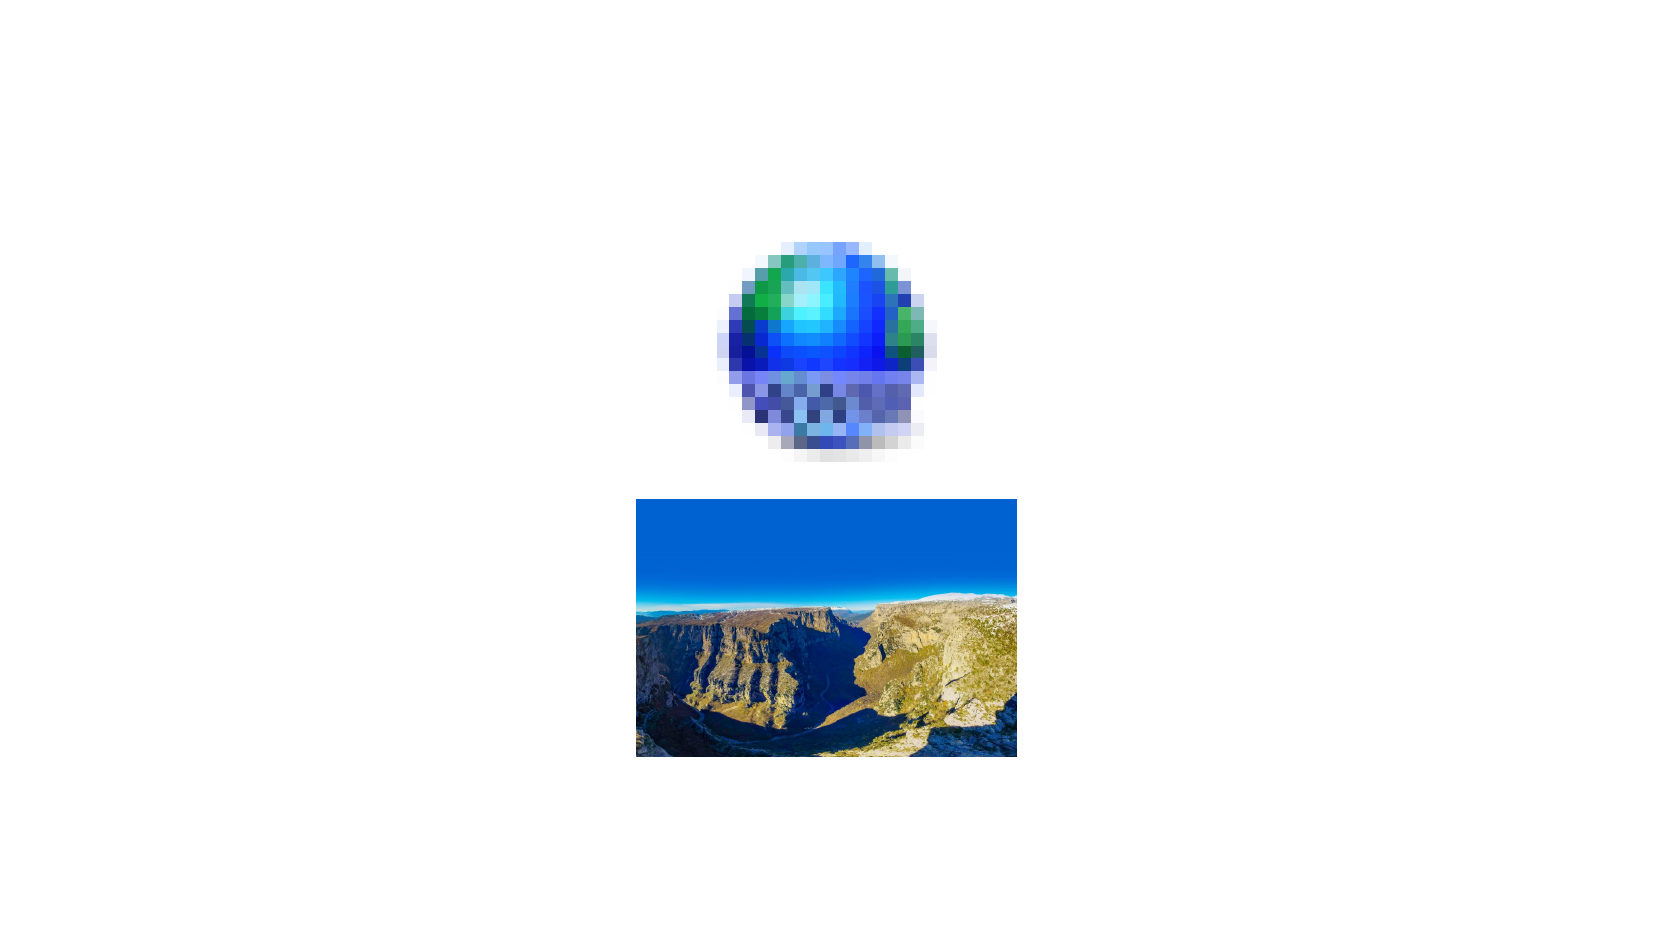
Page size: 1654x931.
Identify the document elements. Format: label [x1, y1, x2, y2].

picture [636, 499, 1017, 595]
picture [636, 593, 1017, 757]
picture [717, 217, 937, 475]
